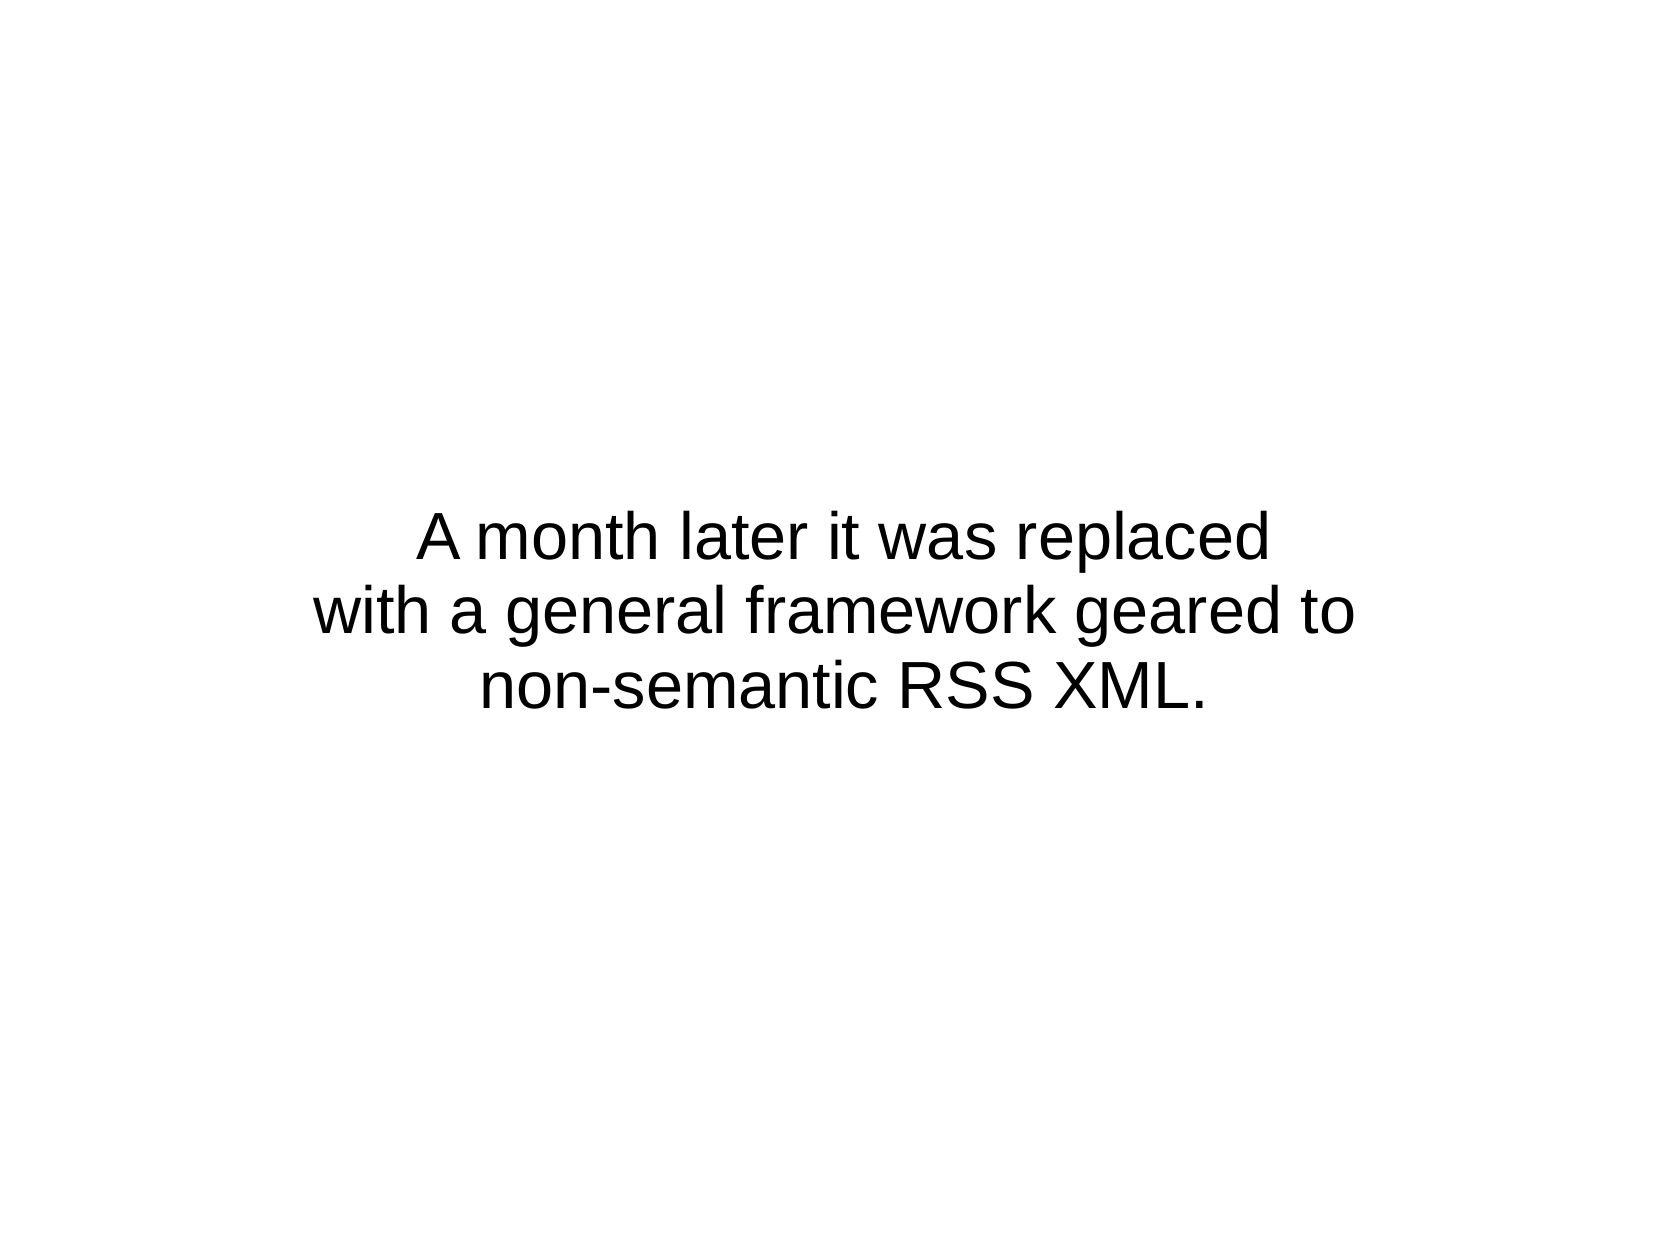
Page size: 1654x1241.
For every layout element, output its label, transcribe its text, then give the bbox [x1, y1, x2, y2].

subtitle A month later it was replaced with a general framework geared to non-semantic RSS XML. [82, 208, 1571, 1013]
